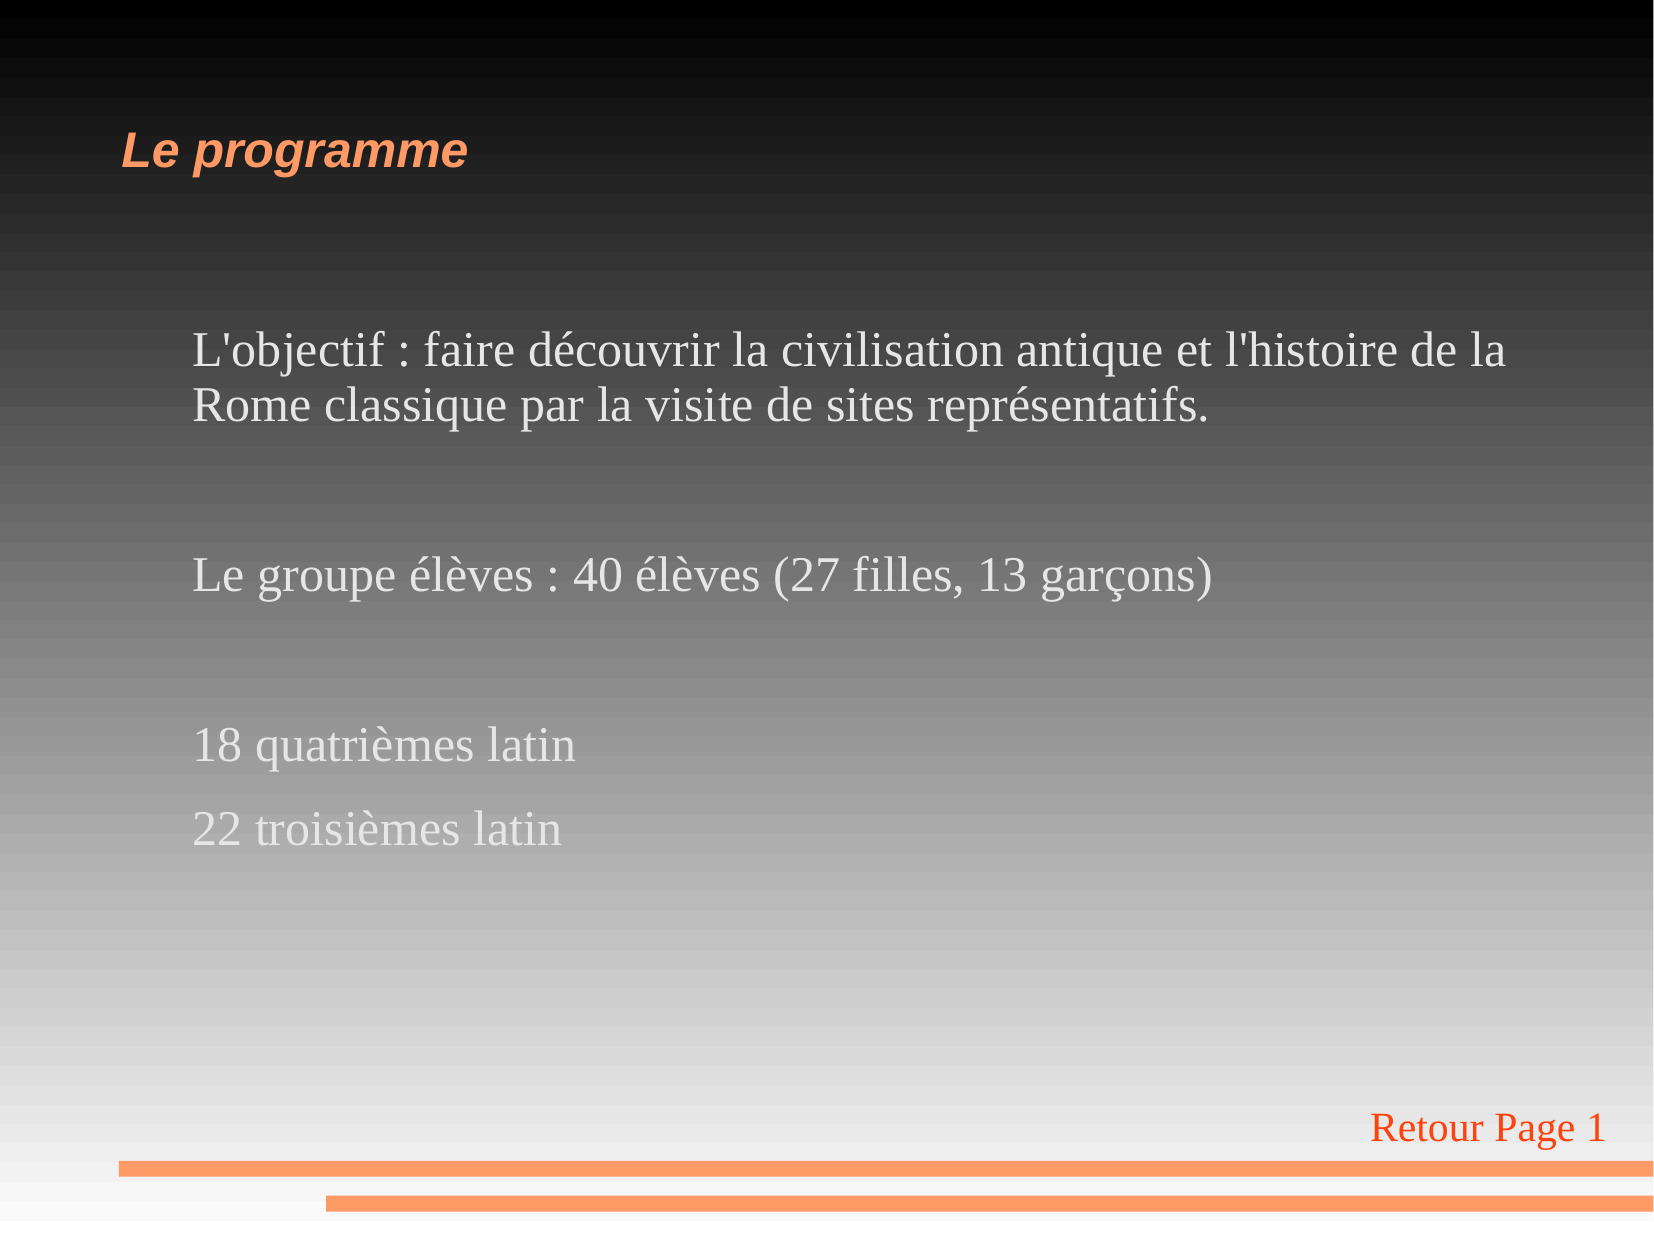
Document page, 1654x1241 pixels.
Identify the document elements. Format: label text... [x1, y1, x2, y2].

text_box Retour Page 1 [1299, 1104, 1637, 1152]
title Le programme [121, 46, 1534, 254]
list L'objectif : faire découvrir la civilisation antique et l'histoire de la Rome classique par la visite de sites représentatifs. Le groupe élèves : 40 élèves (27 filles, 13 garçons) 18 quatrièmes latin 22 troisièmes latin [121, 322, 1561, 1141]
